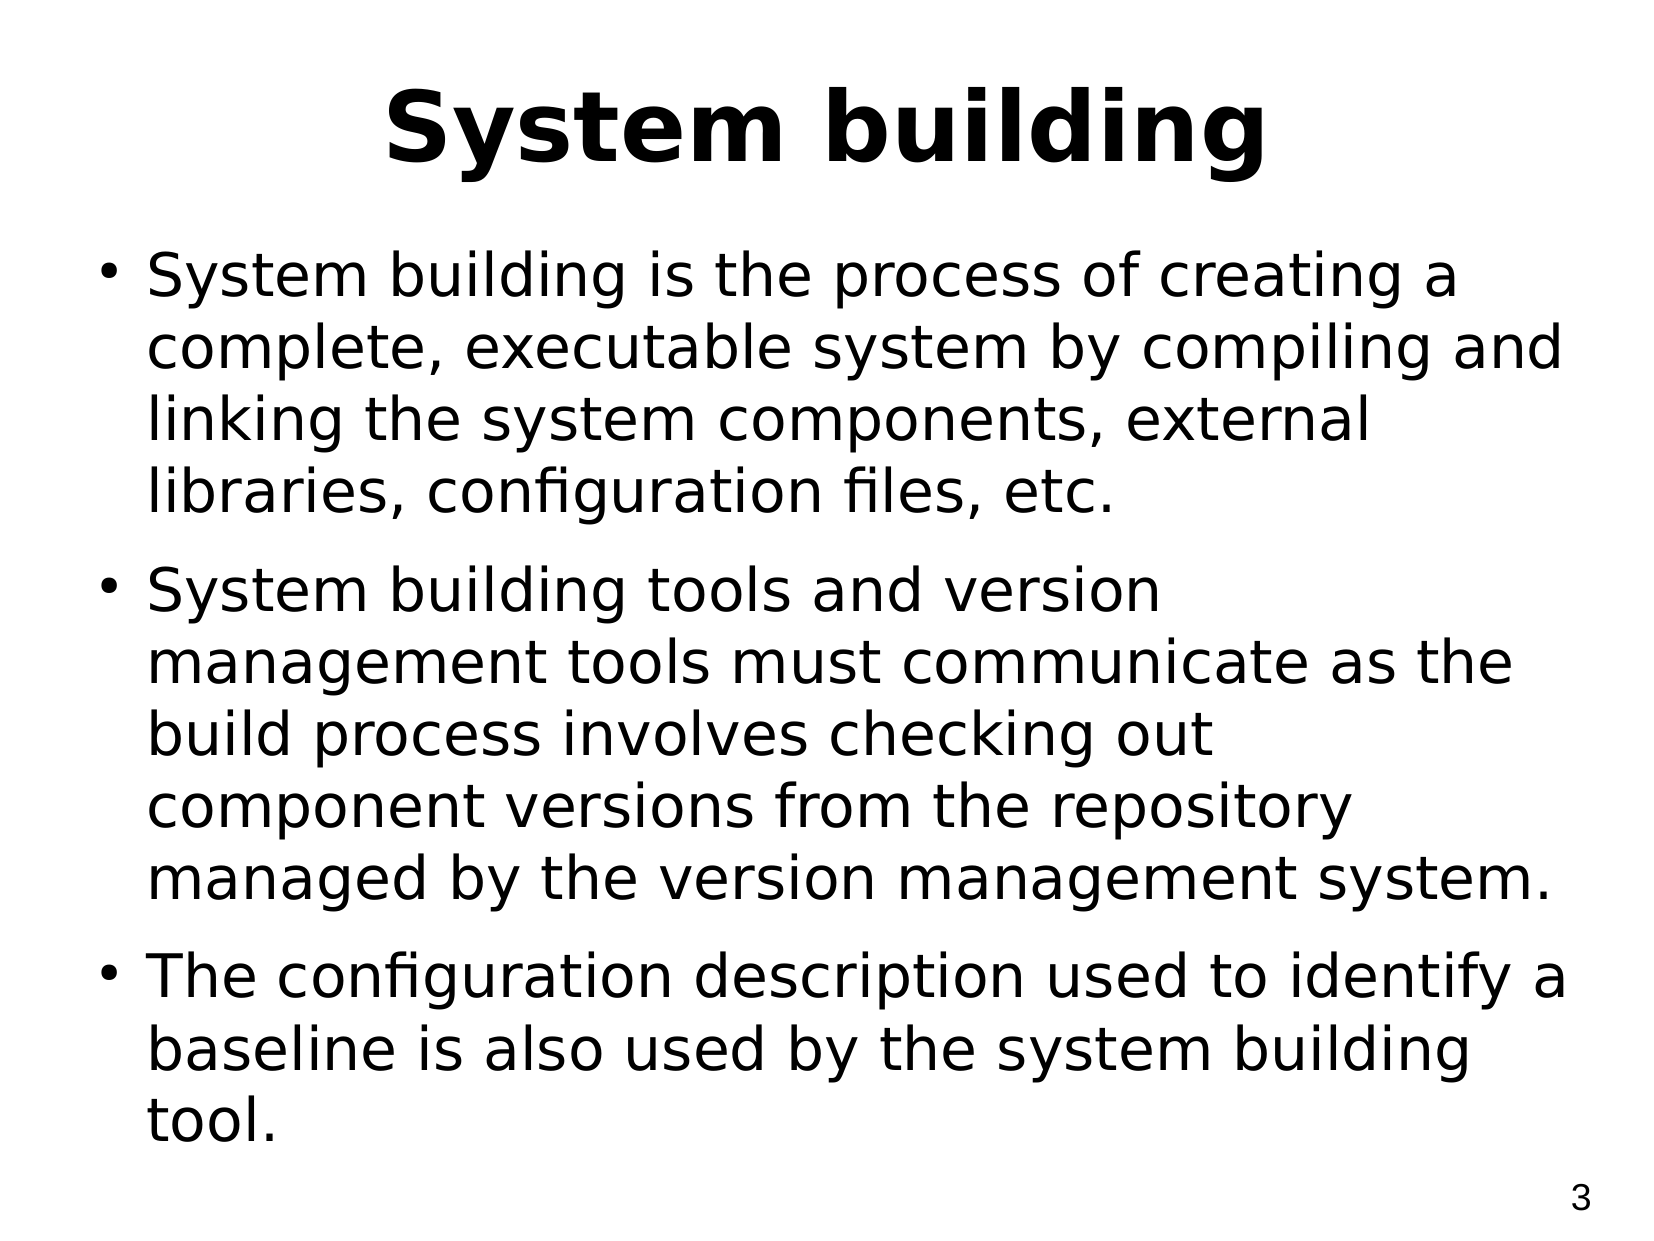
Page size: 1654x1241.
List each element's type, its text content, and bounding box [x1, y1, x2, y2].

title System building [82, 49, 1571, 196]
list System building is the process of creating a complete, executable system by compiling and linking the system components, external libraries, configuration files, etc. System building tools and version management tools must communicate as the build process involves checking out component versions from the repository managed by the version management system. The configuration description used to identify a baseline is also used by the system building tool. [82, 236, 1571, 1205]
